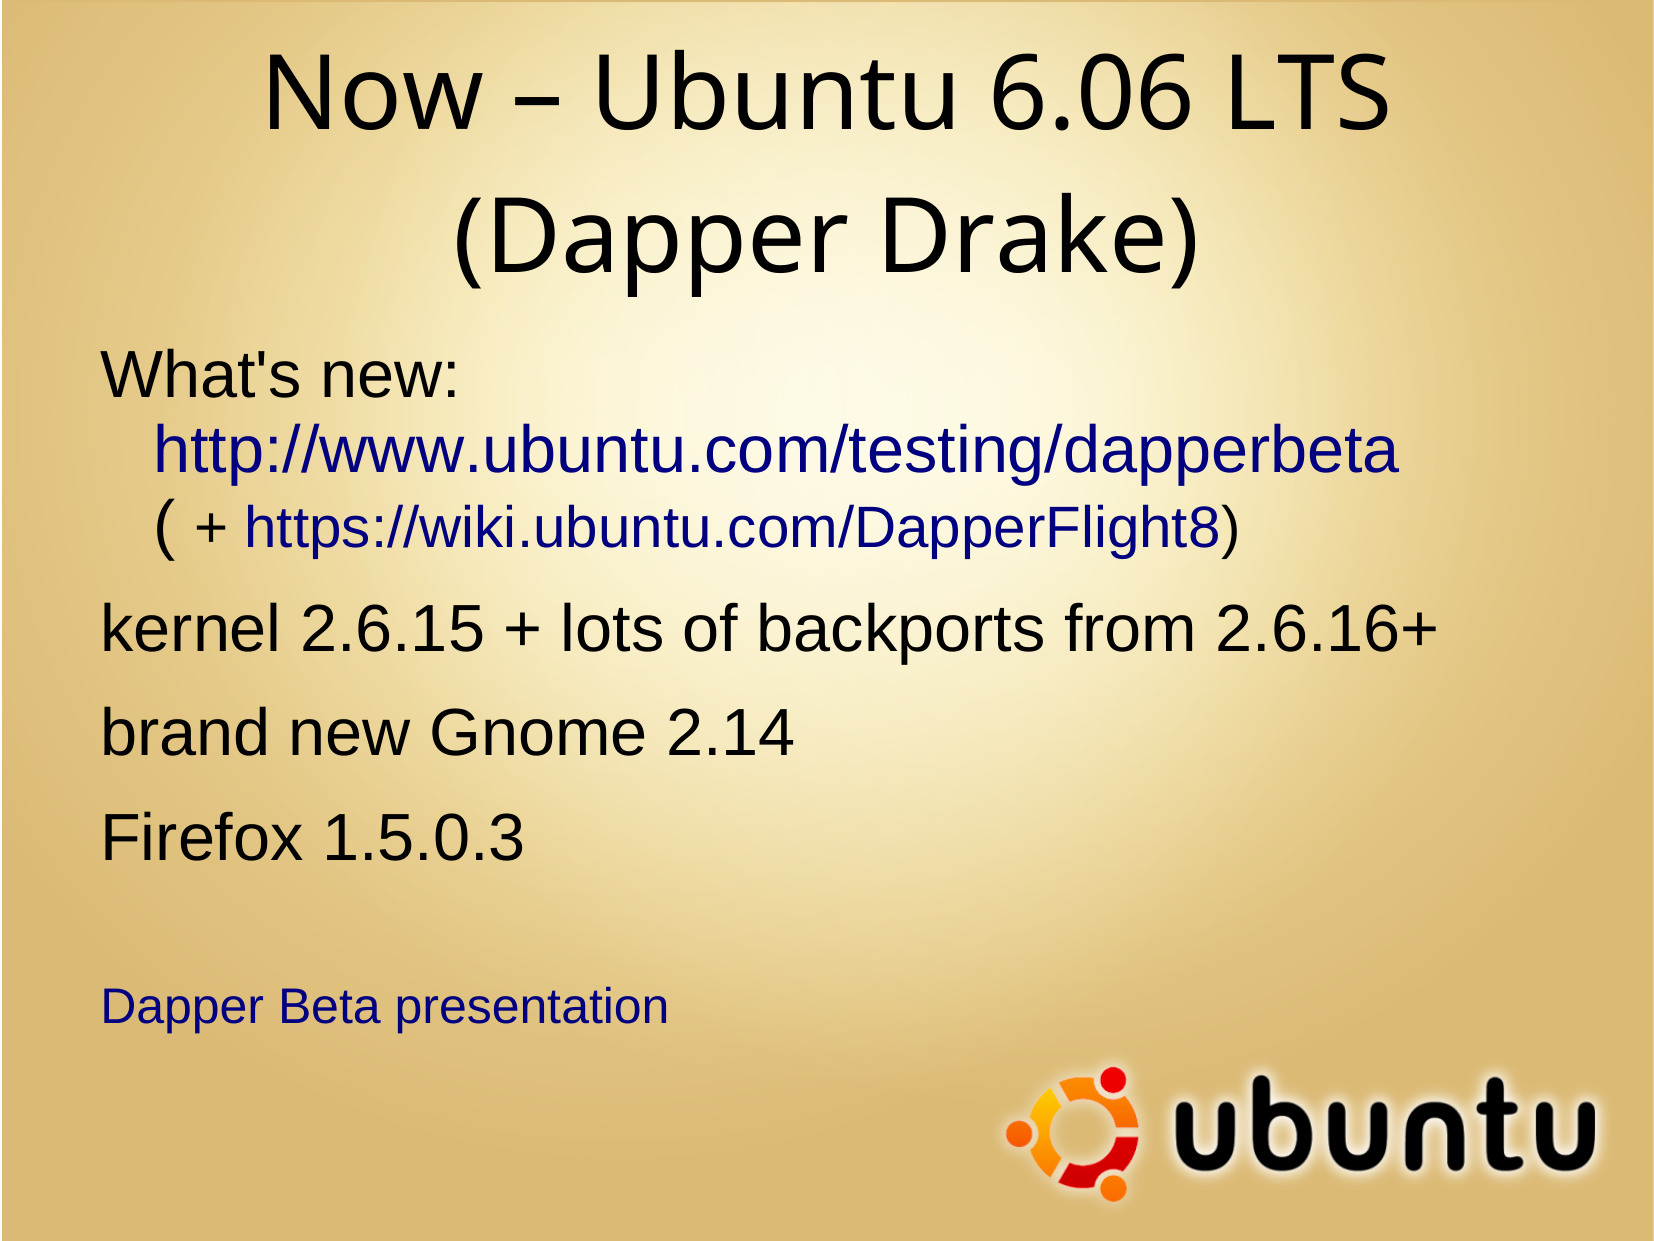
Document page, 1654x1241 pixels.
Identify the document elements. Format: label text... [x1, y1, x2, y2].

list What's new: http://www.ubuntu.com/testing/dapperbeta ( + https://wiki.ubuntu.com/DapperFlight8) kernel 2.6.15 + lots of backports from 2.6.16+ brand new Gnome 2.14 Firefox 1.5.0.3 Dapper Beta presentation [82, 337, 1571, 1142]
title Now – Ubuntu 6.06 LTS (Dapper Drake) [82, 8, 1571, 313]
picture [2, 0, 1654, 1241]
